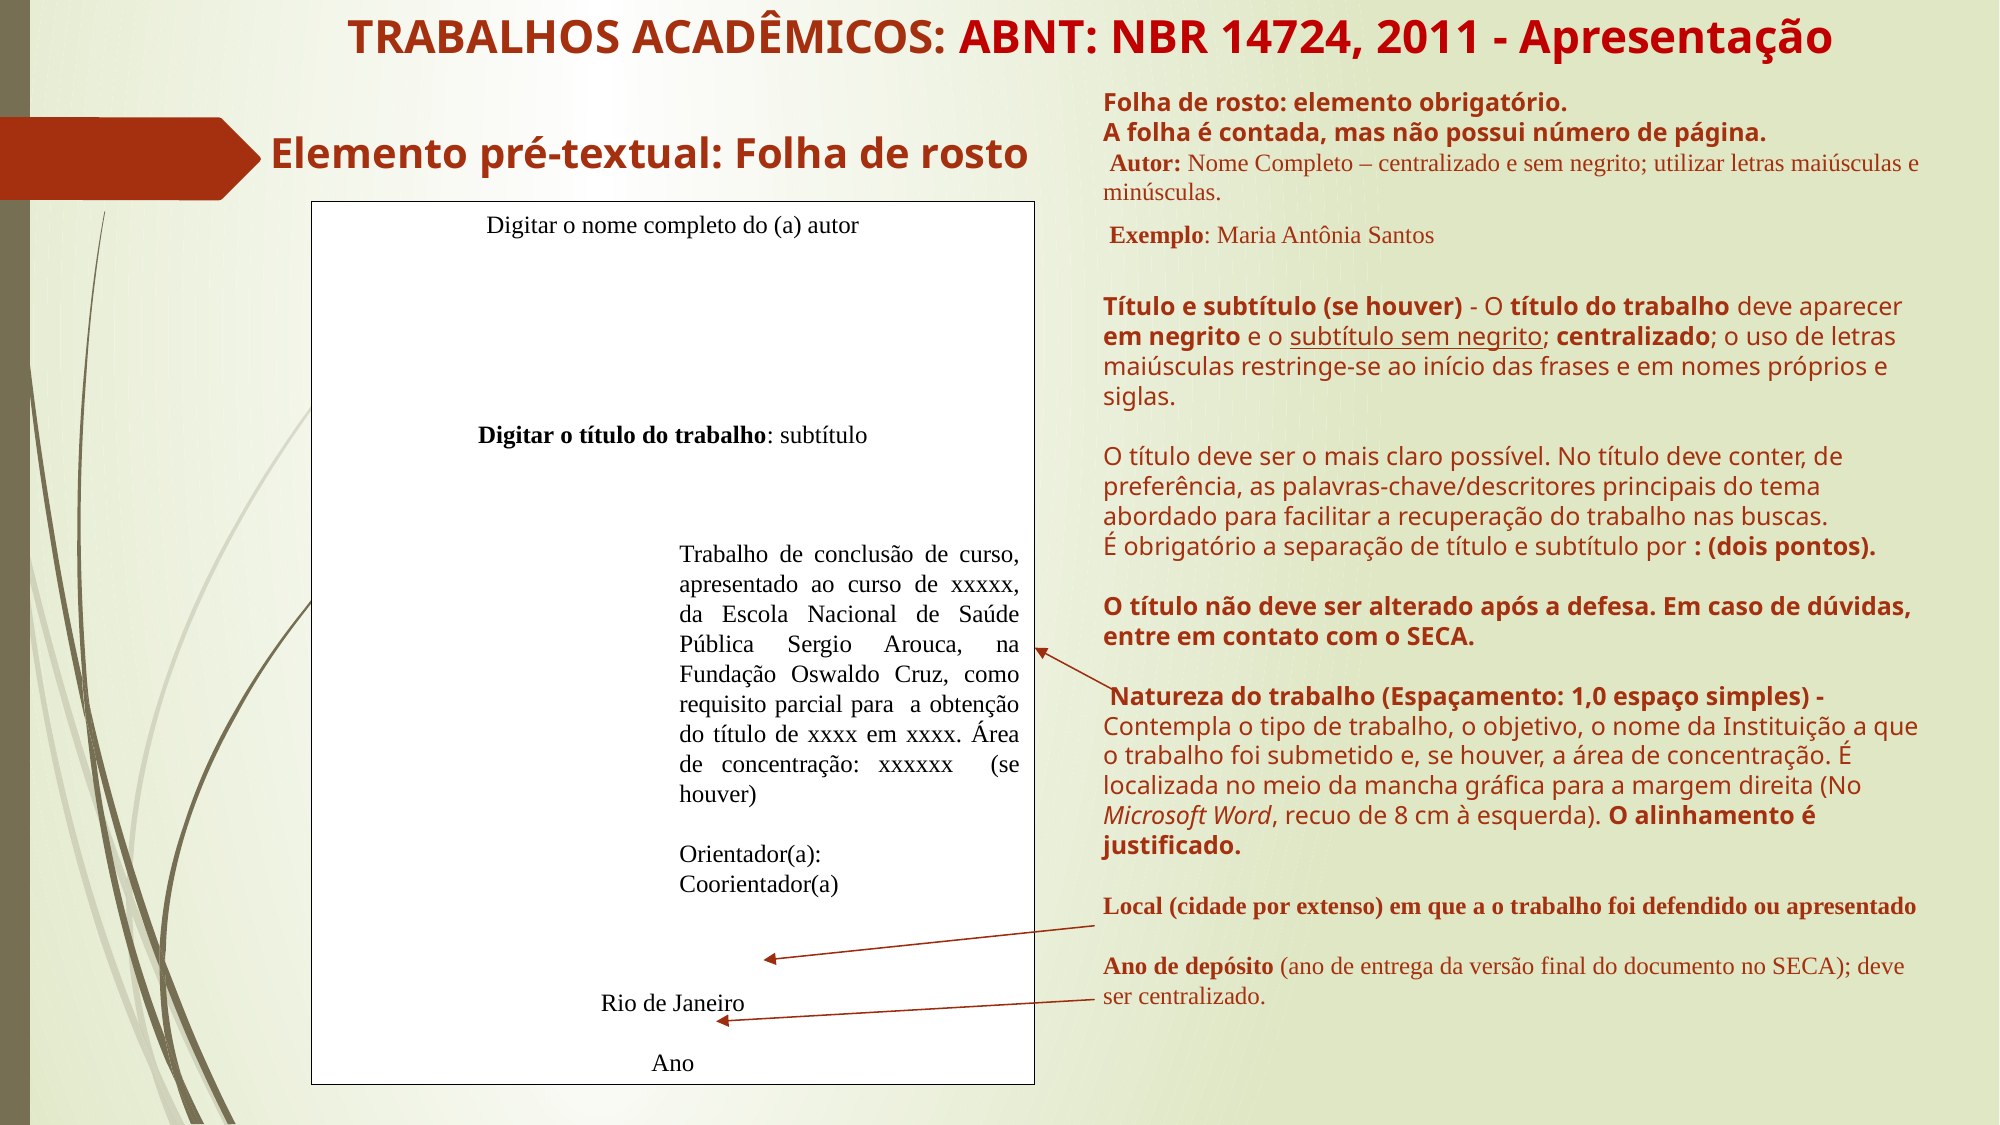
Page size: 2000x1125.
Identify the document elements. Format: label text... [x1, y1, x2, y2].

text_box Folha de rosto: elemento obrigatório. A folha é contada, mas não possui número de página. Autor: Nome Completo – centralizado e sem negrito; utilizar letras maiúsculas e minúsculas. Exemplo: Maria Antônia Santos Título e subtítulo (se houver) - O título do trabalho deve aparecer em negrito e o subtítulo sem negrito; centralizado; o uso de letras maiúsculas restringe-se ao início das frases e em nomes próprios e siglas. O título deve ser o mais claro possível. No título deve conter, de preferência, as palavras-chave/descritores principais do tema abordado para facilitar a recuperação do trabalho nas buscas. É obrigatório a separação de título e subtítulo por : (dois pontos). O título não deve ser alterado após a defesa. Em caso de dúvidas, entre em contato com o SECA. Natureza do trabalho (Espaçamento: 1,0 espaço simples) - Contempla o tipo de trabalho, o objetivo, o nome da Instituição a que o trabalho foi submetido e, se houver, a área de concentração. É localizada no meio da mancha gráfica para a margem direita (No Microsoft Word, recuo de 8 cm à esquerda). O alinhamento é justificado. Local (cidade por extenso) em que a o trabalho foi defendido ou apresentado Ano de depósito (ano de entrega da versão final do documento no SECA); deve ser centralizado. [1088, 91, 1951, 1017]
title Elemento pré-textual: Folha de rosto [255, 119, 1089, 199]
text_box TRABALHOS ACADÊMICOS: ABNT: NBR 14724, 2011 - Apresentação [332, 0, 2000, 91]
text_box Digitar o nome completo do (a) autor Digitar o título do trabalho: subtítulo Trabalho de conclusão de curso, apresentado ao curso de xxxxx, da Escola Nacional de Saúde Pública Sergio Arouca, na Fundação Oswaldo Cruz, como requisito parcial para a obtenção do título de xxxx em xxxx. Área de concentração: xxxxxx (se houver) Orientador(a): Coorientador(a) Rio de Janeiro Ano [311, 201, 1035, 1085]
